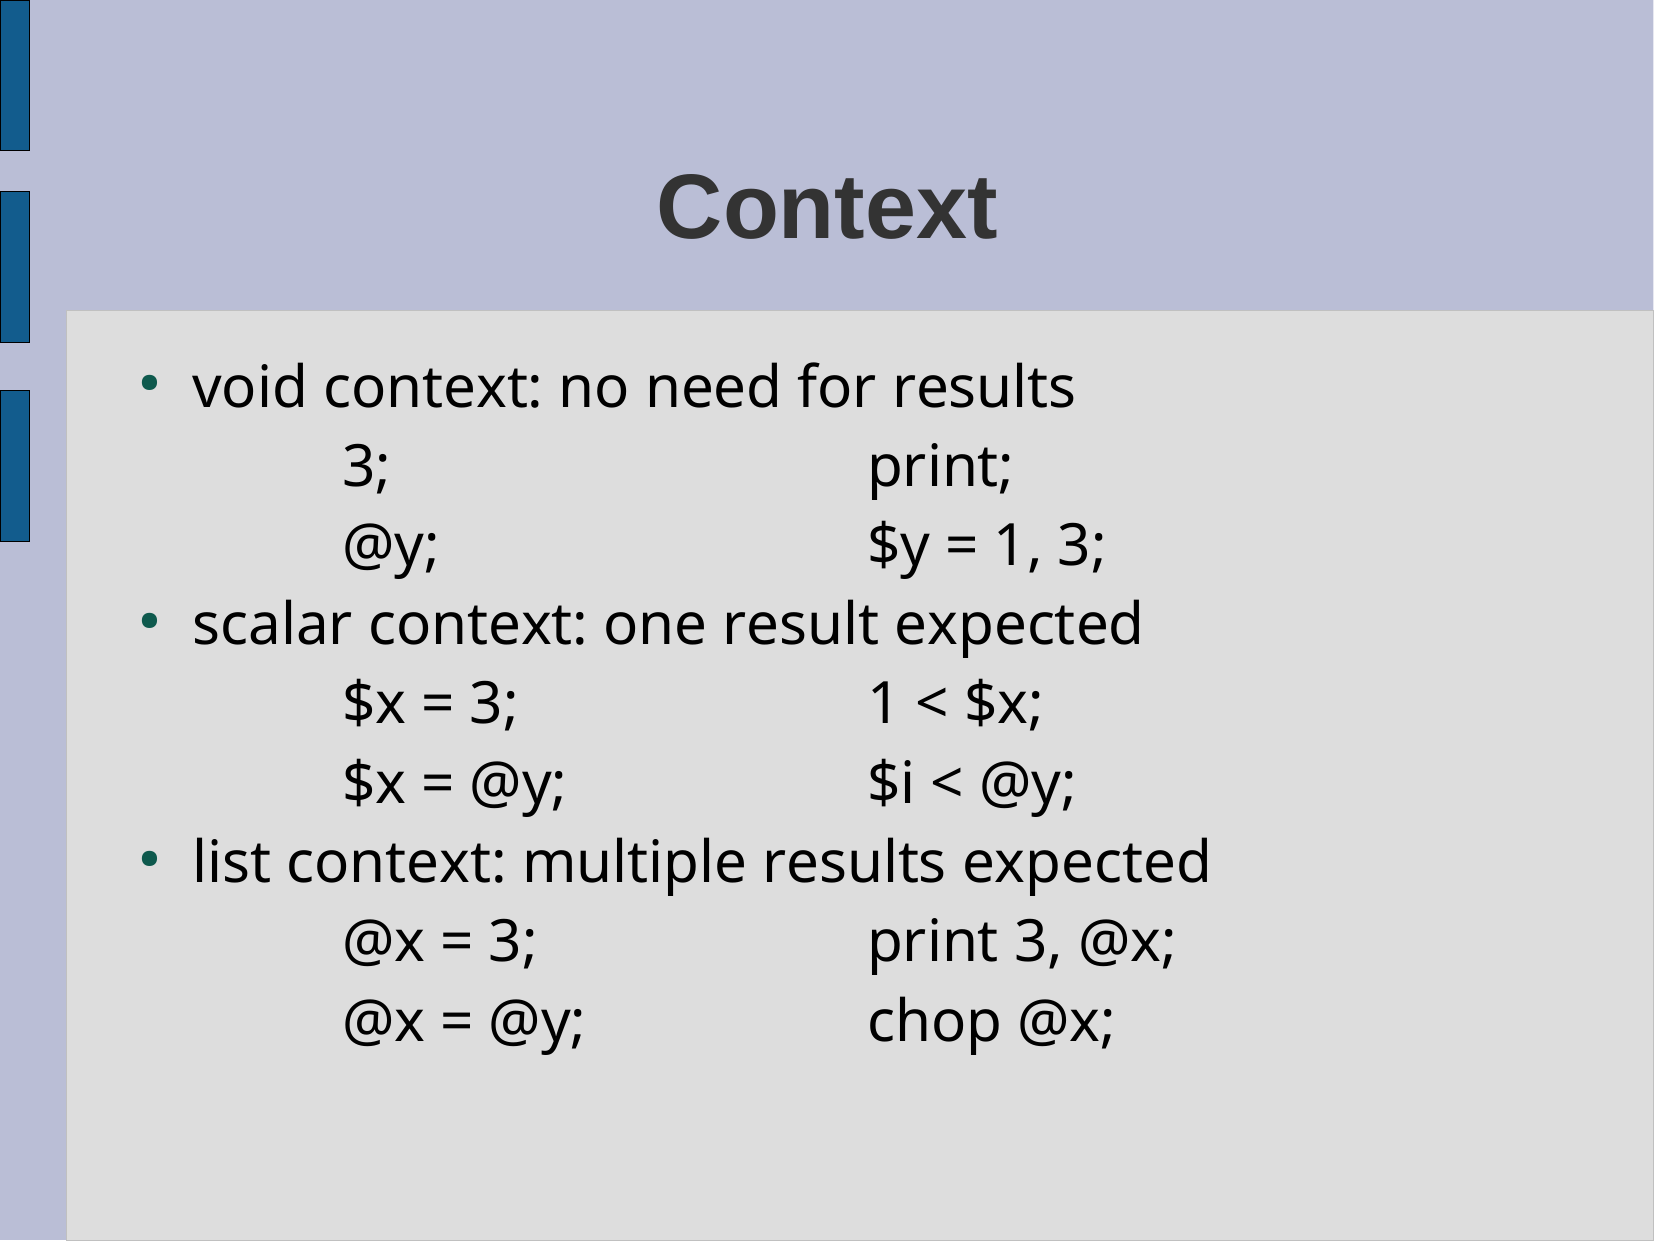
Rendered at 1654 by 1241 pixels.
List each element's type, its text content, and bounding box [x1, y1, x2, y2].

title Context [121, 102, 1534, 311]
list void context: no need for results 3; print; @y; $y = 1, 3; scalar context: one result expected $x = 3; 1 < $x; $x = @y; $i < @y; list context: multiple results expected @x = 3; print 3, @x; @x = @y; chop @x; [121, 344, 1534, 1187]
